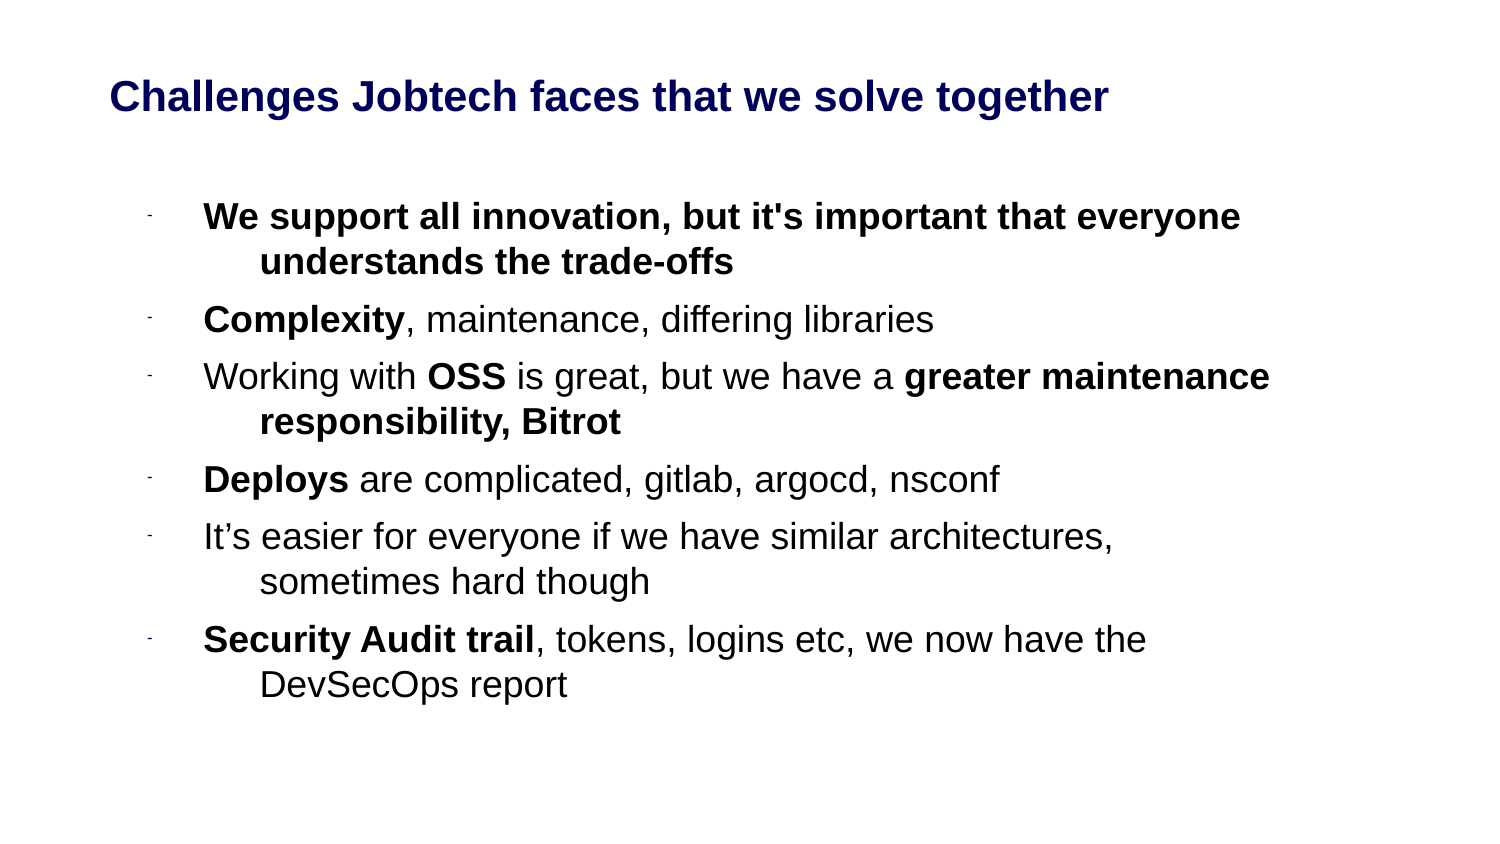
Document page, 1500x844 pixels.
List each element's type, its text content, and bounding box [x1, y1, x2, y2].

list We support all innovation, but it's important that everyone understands the trade-offs Complexity, maintenance, differing libraries Working with OSS is great, but we have a greater maintenance responsibility, Bitrot Deploys are complicated, gitlab, argocd, nsconf It’s easier for everyone if we have similar architectures, sometimes hard though Security Audit trail, tokens, logins etc, we now have the DevSecOps report [94, 177, 1312, 739]
title Challenges Jobtech faces that we solve together [94, 53, 1312, 164]
